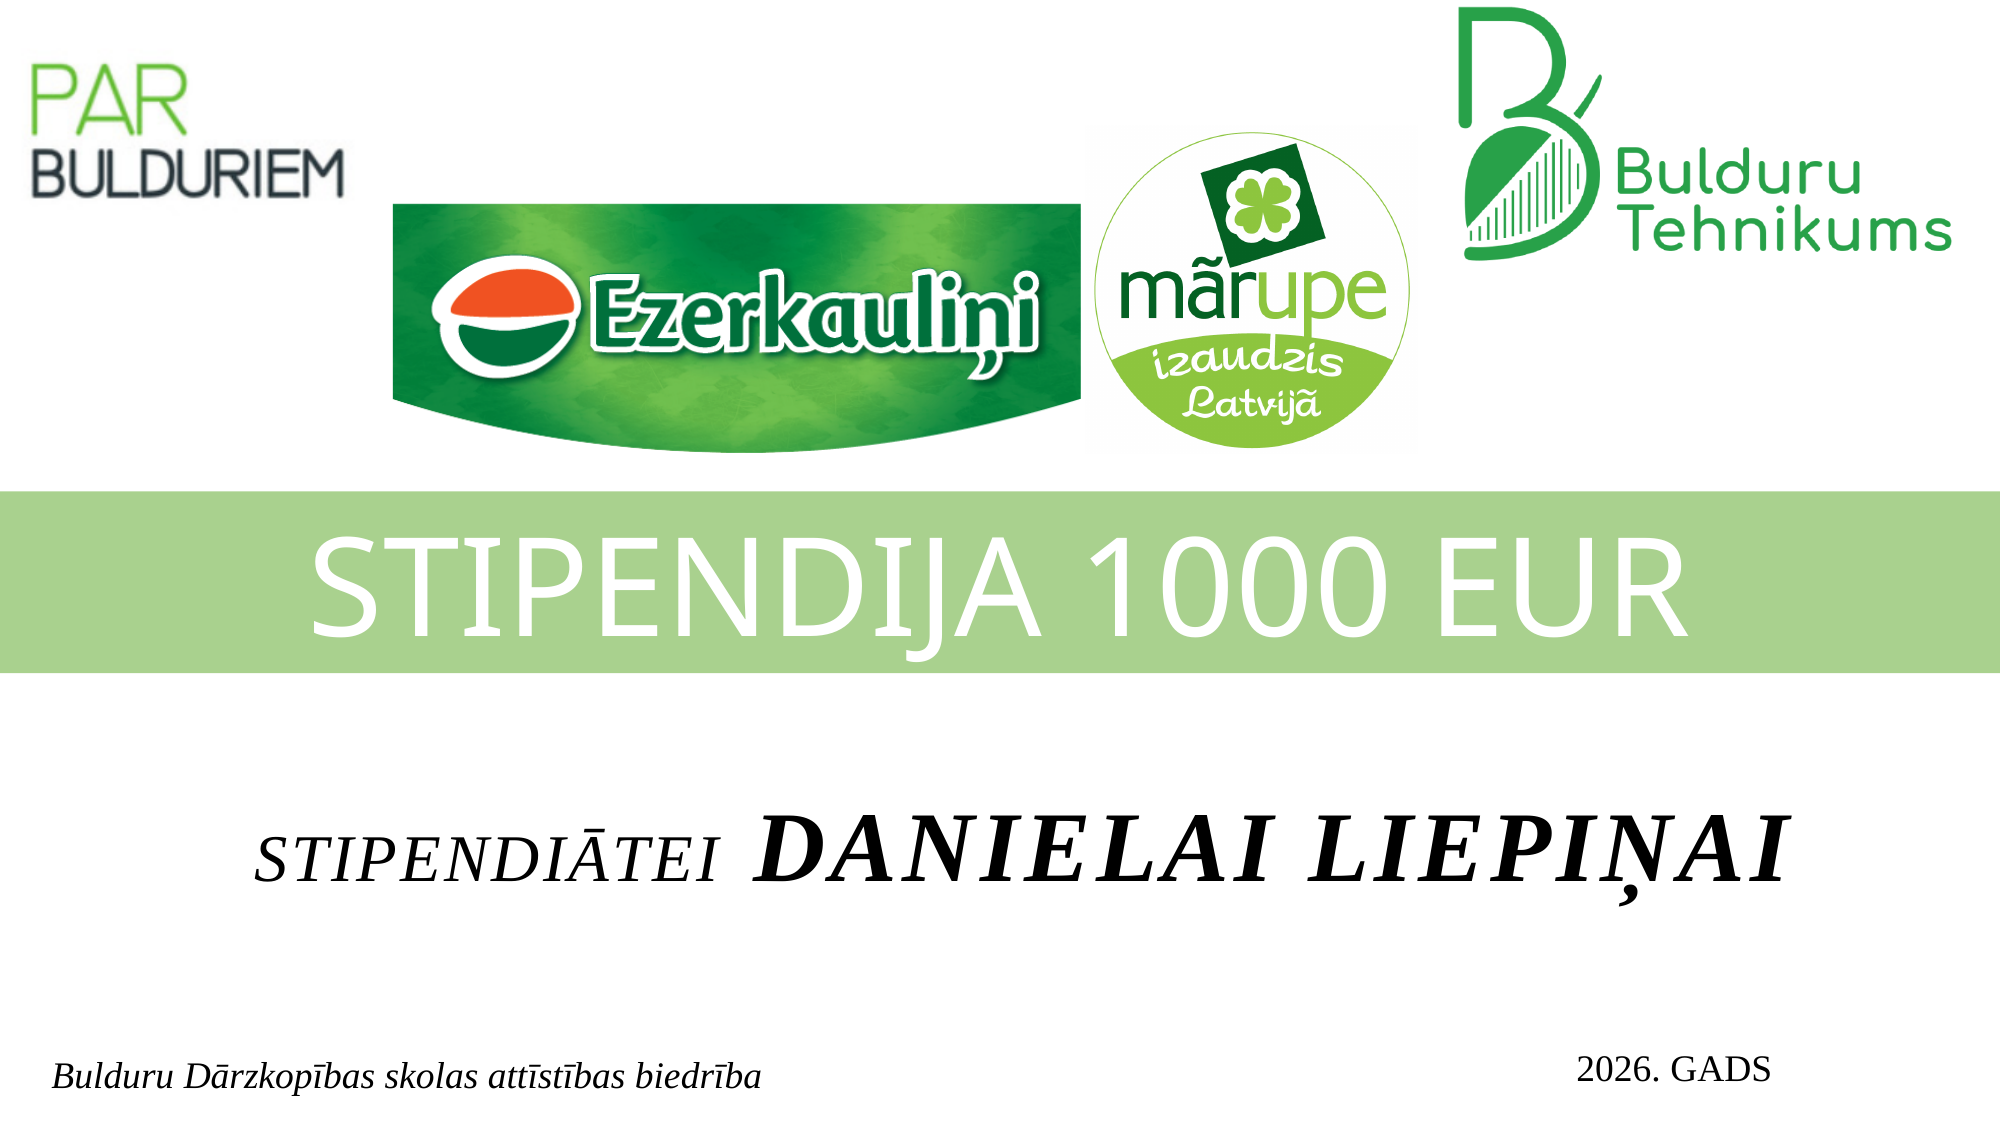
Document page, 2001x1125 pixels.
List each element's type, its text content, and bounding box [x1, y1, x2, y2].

text_box STIPENDIJA 1000 EUR [0, 491, 2000, 674]
text_box STIPENDIĀTEI DANIELAI LIEPIŅAI [0, 773, 1964, 911]
picture [0, 0, 1418, 491]
text_box Bulduru Dārzkopības skolas attīstības biedrība [36, 1043, 809, 1104]
text_box 2026. GADS [1561, 1036, 1964, 1097]
picture [1450, 0, 1960, 290]
